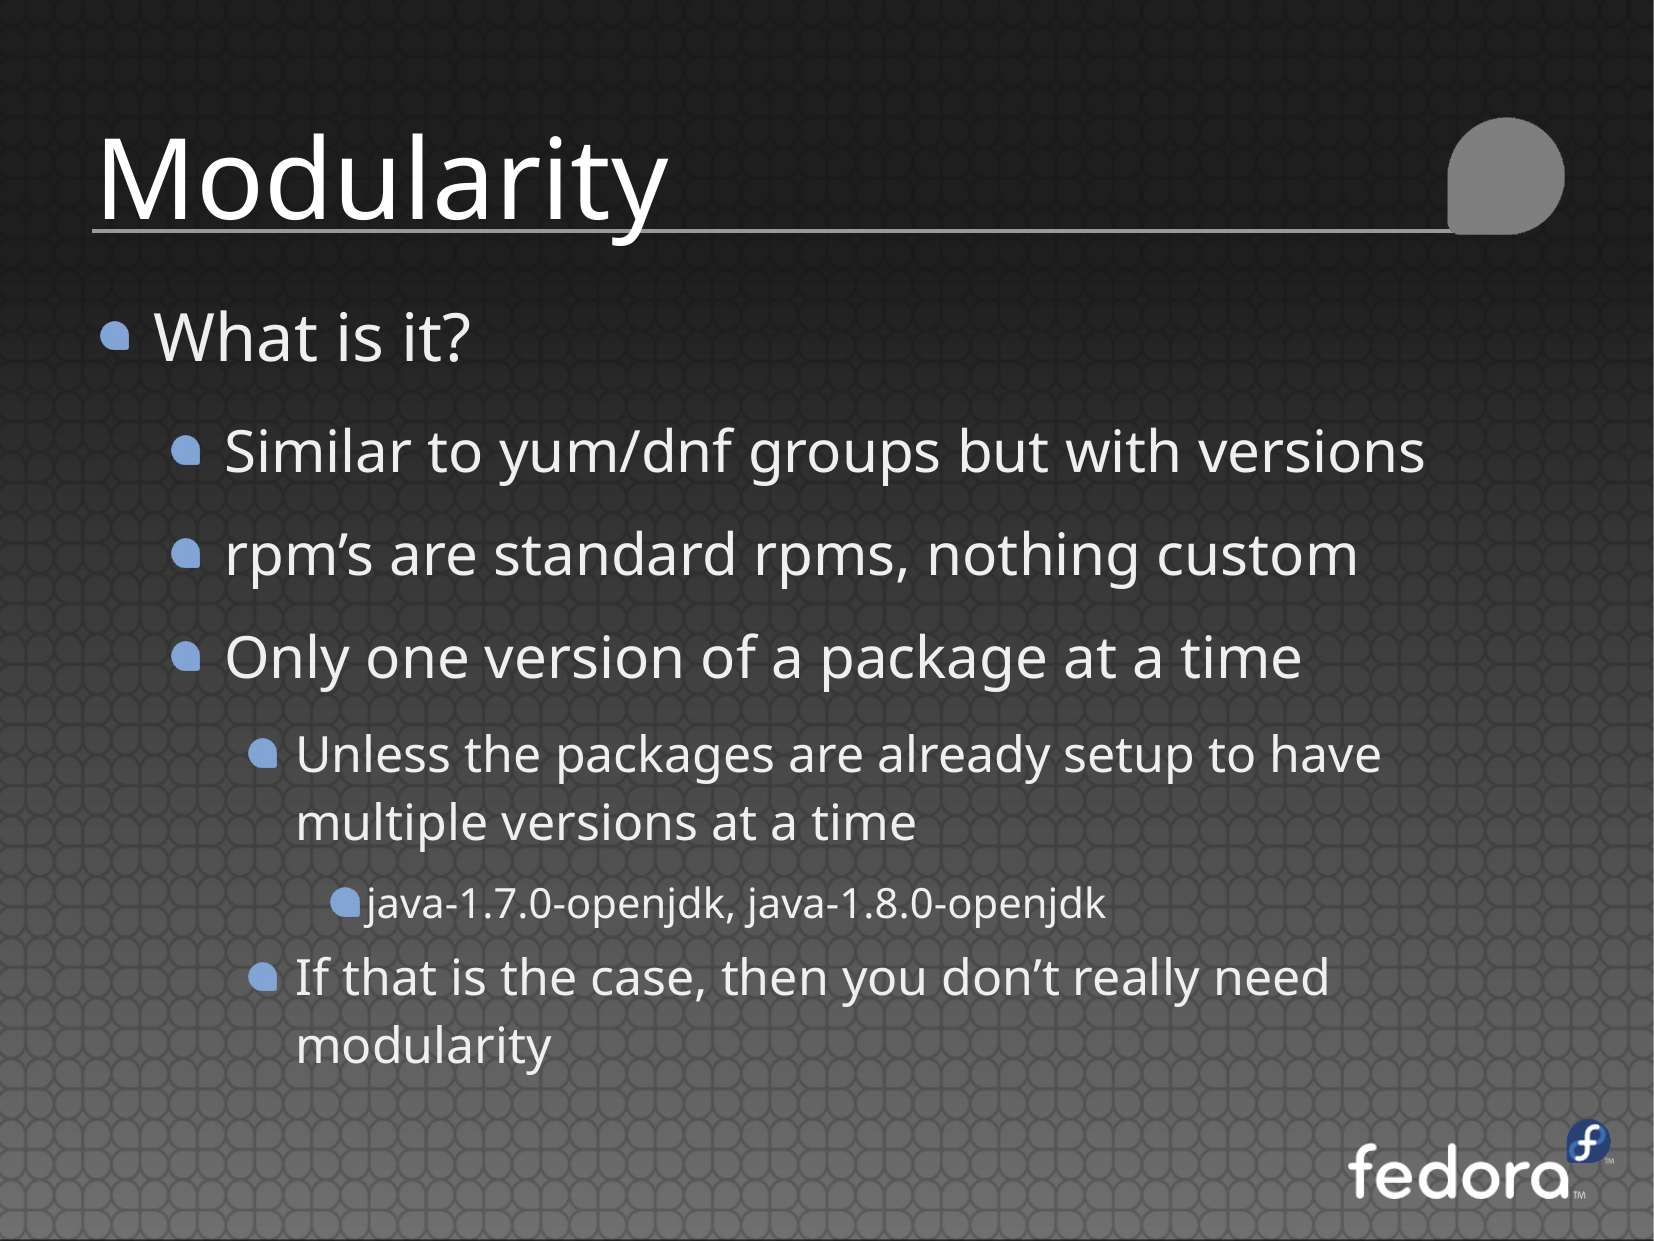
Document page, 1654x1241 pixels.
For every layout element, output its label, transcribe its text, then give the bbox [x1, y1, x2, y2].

list What is it? Similar to yum/dnf groups but with versions rpm’s are standard rpms, nothing custom Only one version of a package at a time Unless the packages are already setup to have multiple versions at a time java-1.7.0-openjdk, java-1.8.0-openjdk If that is the case, then you don’t really need modularity [82, 290, 1571, 1094]
title Modularity [94, 100, 1426, 251]
picture [0, 0, 1654, 1241]
